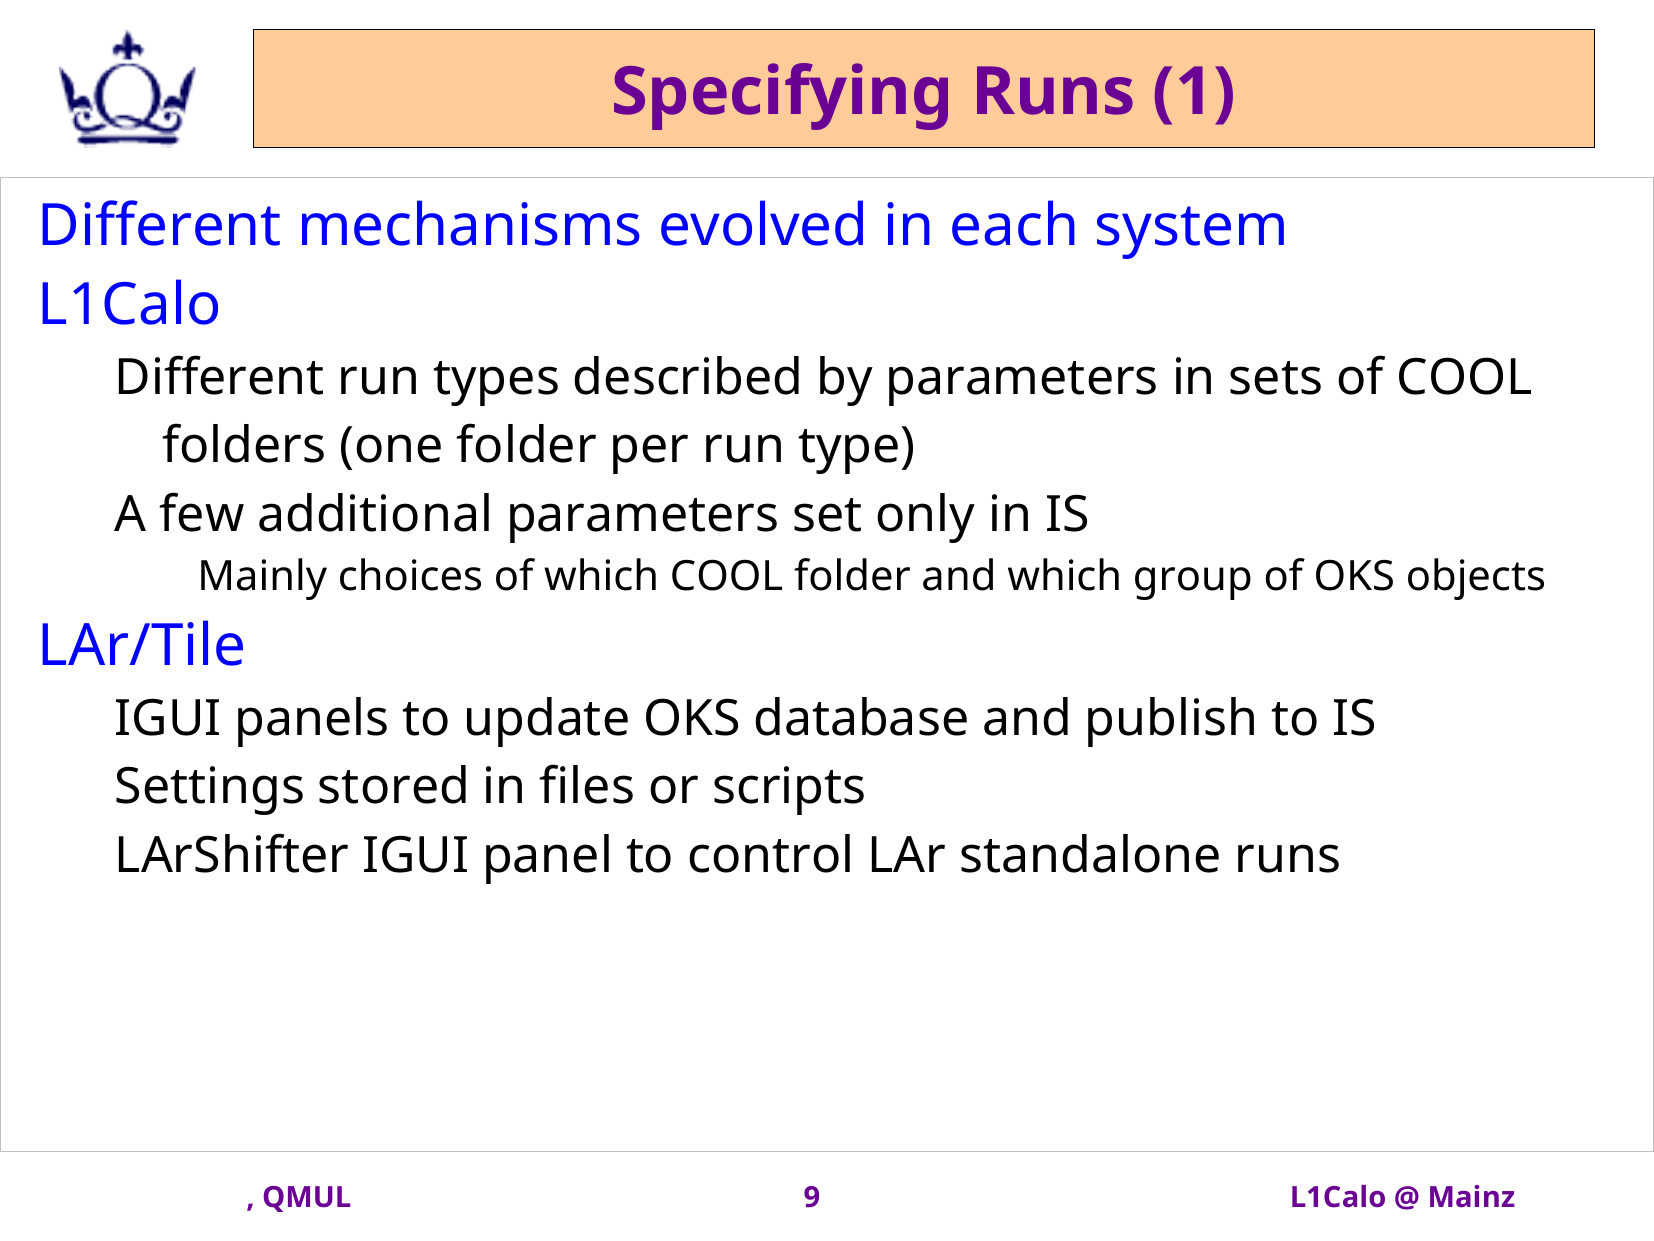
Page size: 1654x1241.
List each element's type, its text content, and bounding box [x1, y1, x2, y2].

picture [59, 29, 200, 148]
list Different mechanisms evolved in each system L1Calo Different run types described by parameters in sets of COOL folders (one folder per run type) A few additional parameters set only in IS Mainly choices of which COOL folder and which group of OKS objects LAr/Tile IGUI panels to update OKS database and publish to IS Settings stored in files or scripts LArShifter IGUI panel to control LAr standalone runs [20, 182, 1632, 1150]
title Specifying Runs (1) [253, 29, 1595, 148]
